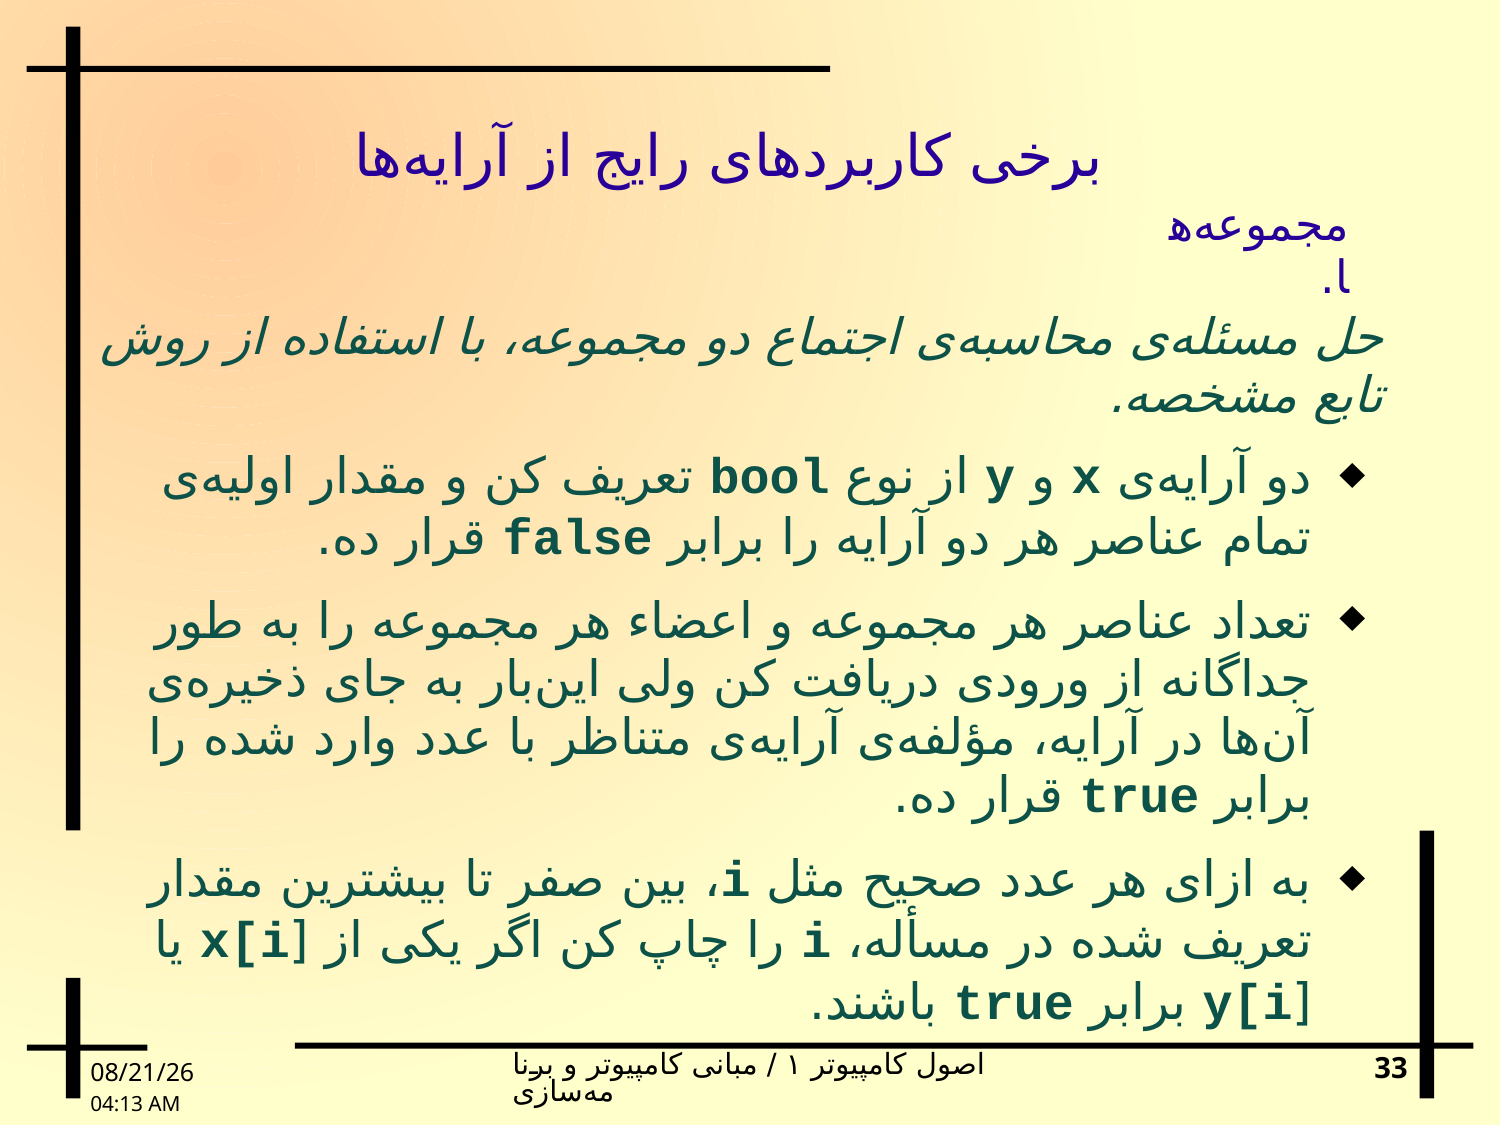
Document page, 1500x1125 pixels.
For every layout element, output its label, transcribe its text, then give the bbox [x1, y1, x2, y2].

title مجموعه‌ها. [1168, 191, 1350, 311]
list حل مسئله‌ی محاسبه‌ی اجتماع دو مجموعه، با استفاده از روش تابع مشخصه. دو آرایه‌ی x و y از نوع bool تعریف کن و مقدار اولیه‌ی تمام عناصر هر دو آرایه را برابر false قرار ده. تعداد عناصر هر مجموعه و اعضاء هر مجموعه را به طور جداگانه از ورودی دریافت کن ولی این‌بار به جای ذخیره‌ی آن‌ها در آرایه، مؤلفه‌ی آرایه‌ی متناظر با عدد وارد شده را برابر true قرار ده. به ازای هر عدد صحیح مثل i، بین صفر تا بیشترین مقدار تعریف شده در مسأله، i را چاپ کن اگر یکی از [x[i یا [y[i برابر true باشند. [98, 308, 1436, 1001]
title برخی کاربردهای رایج از آرایه‌ها [113, 97, 1344, 217]
